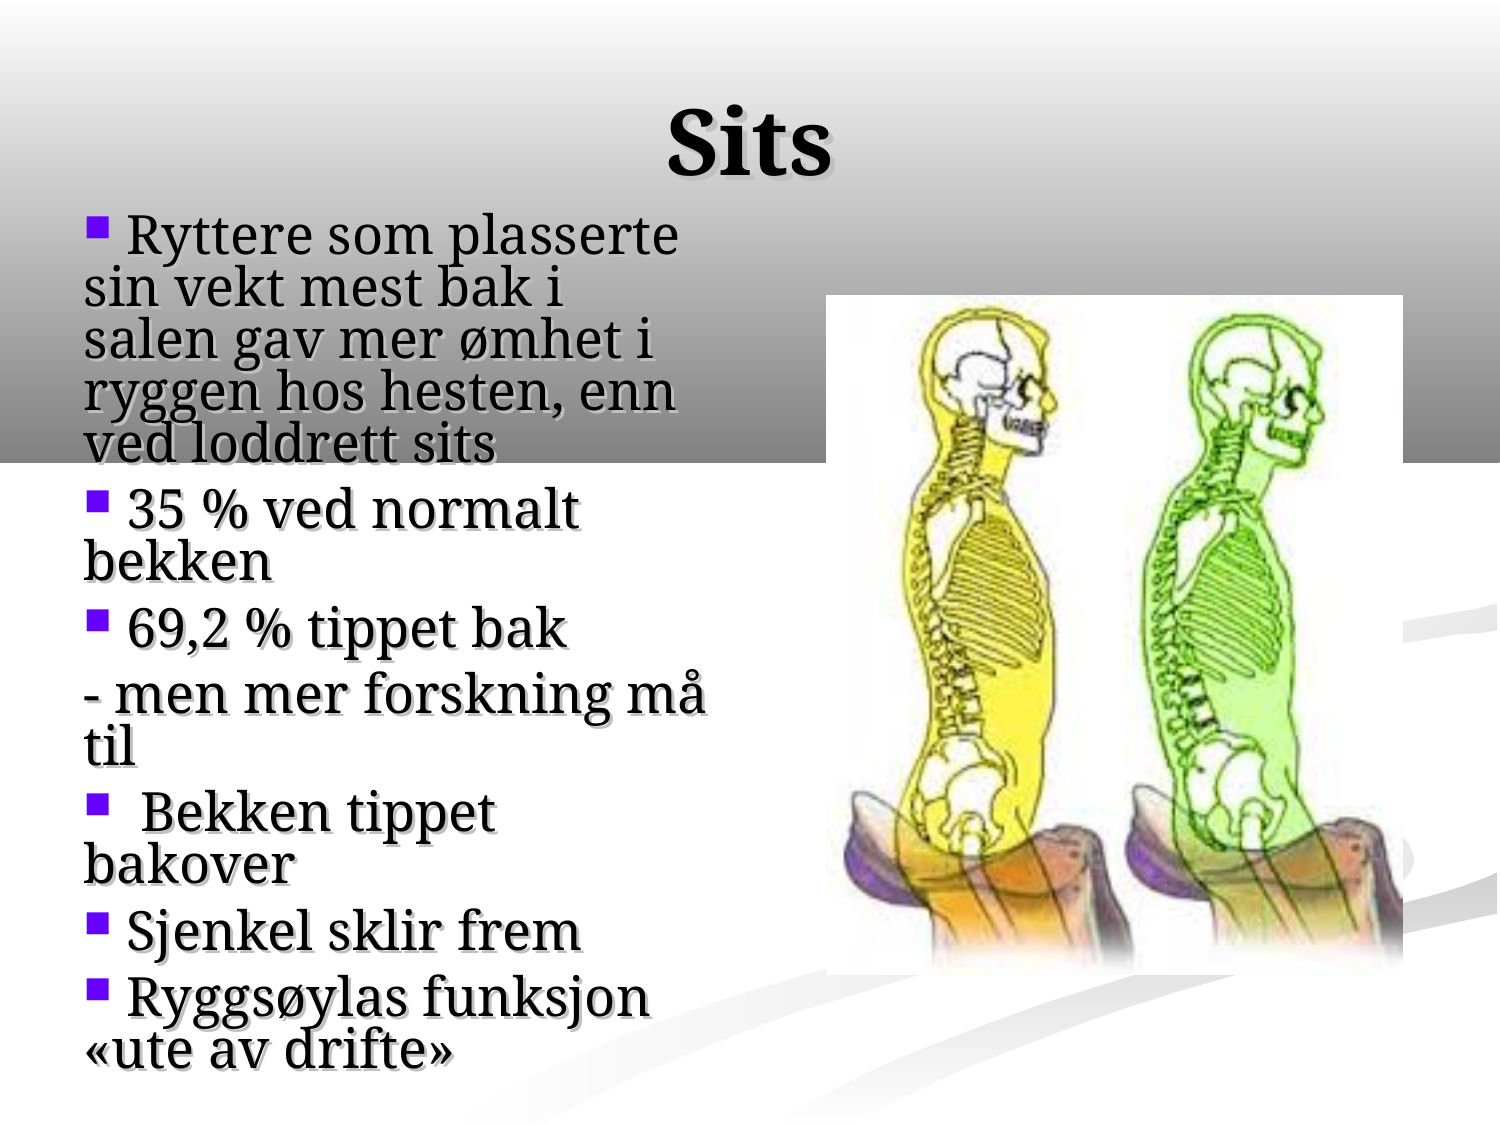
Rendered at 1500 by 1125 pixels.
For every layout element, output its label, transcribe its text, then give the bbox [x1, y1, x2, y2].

title Sits [75, 21, 1426, 257]
list Ryttere som plasserte sin vekt mest bak i salen gav mer ømhet i ryggen hos hesten, enn ved loddrett sits 35 % ved normalt bekken 69,2 % tippet bak - men mer forskning må til Bekken tippet bakover Sjenkel sklir frem Ryggsøylas funksjon «ute av drifte» [69, 205, 728, 958]
picture [826, 295, 1403, 975]
